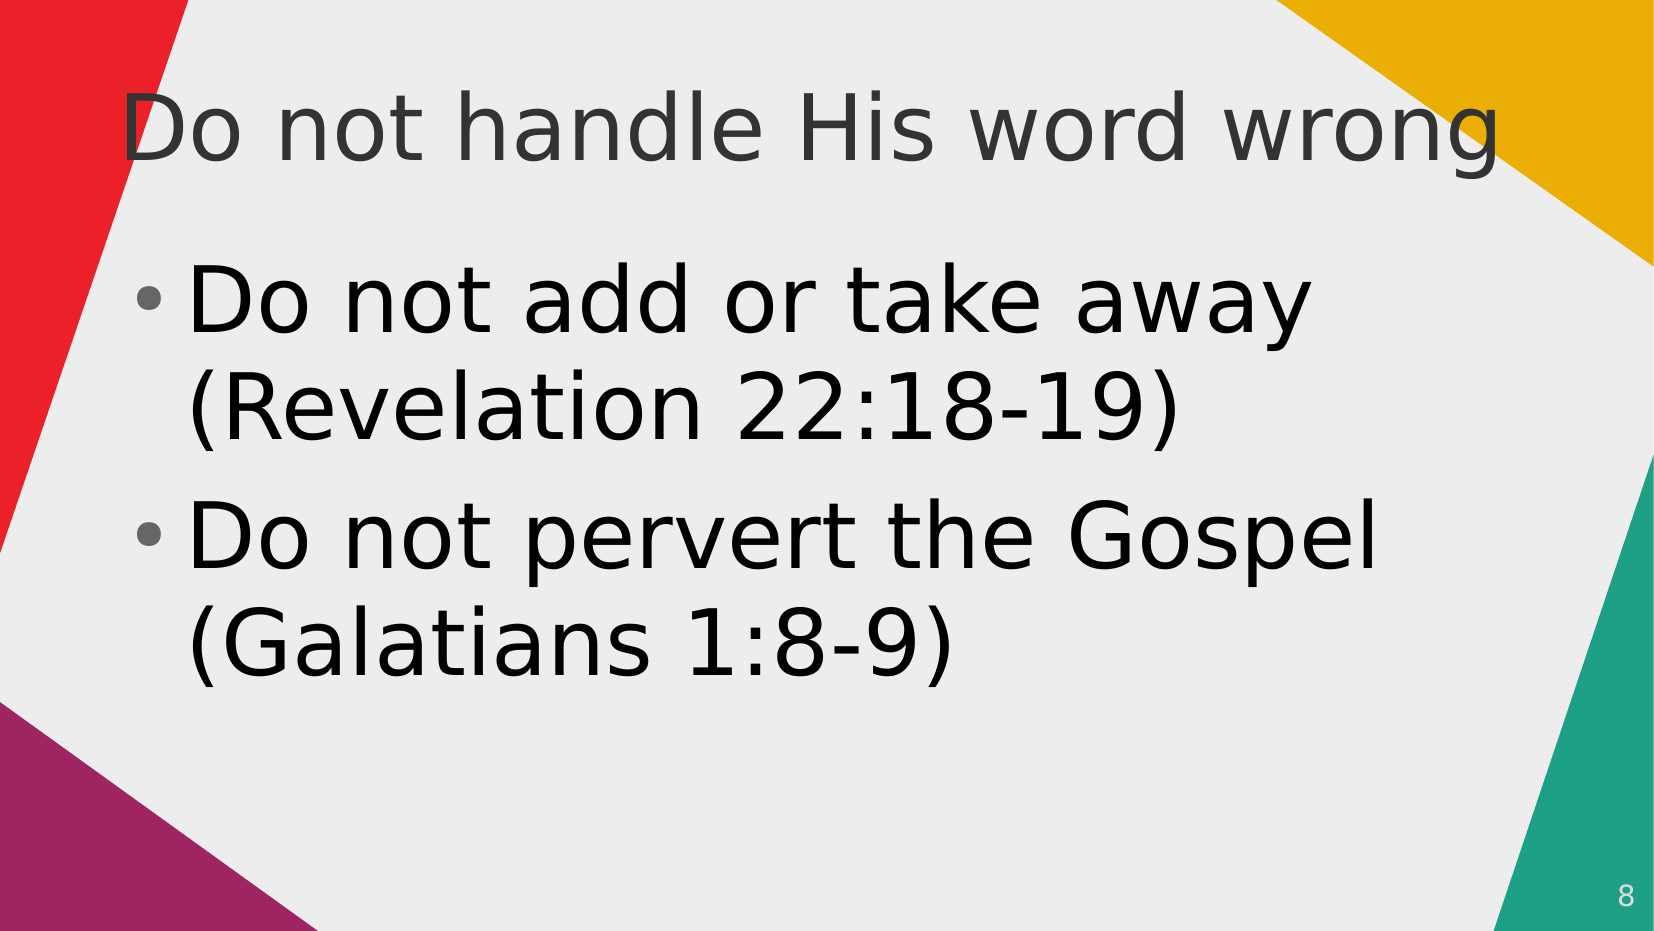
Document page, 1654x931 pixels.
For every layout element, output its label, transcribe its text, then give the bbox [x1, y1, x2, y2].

title Do not handle His word wrong [114, 54, 1539, 203]
list Do not add or take away (Revelation 22:18-19) Do not pervert the Gospel (Galatians 1:8-9) [114, 247, 1539, 796]
